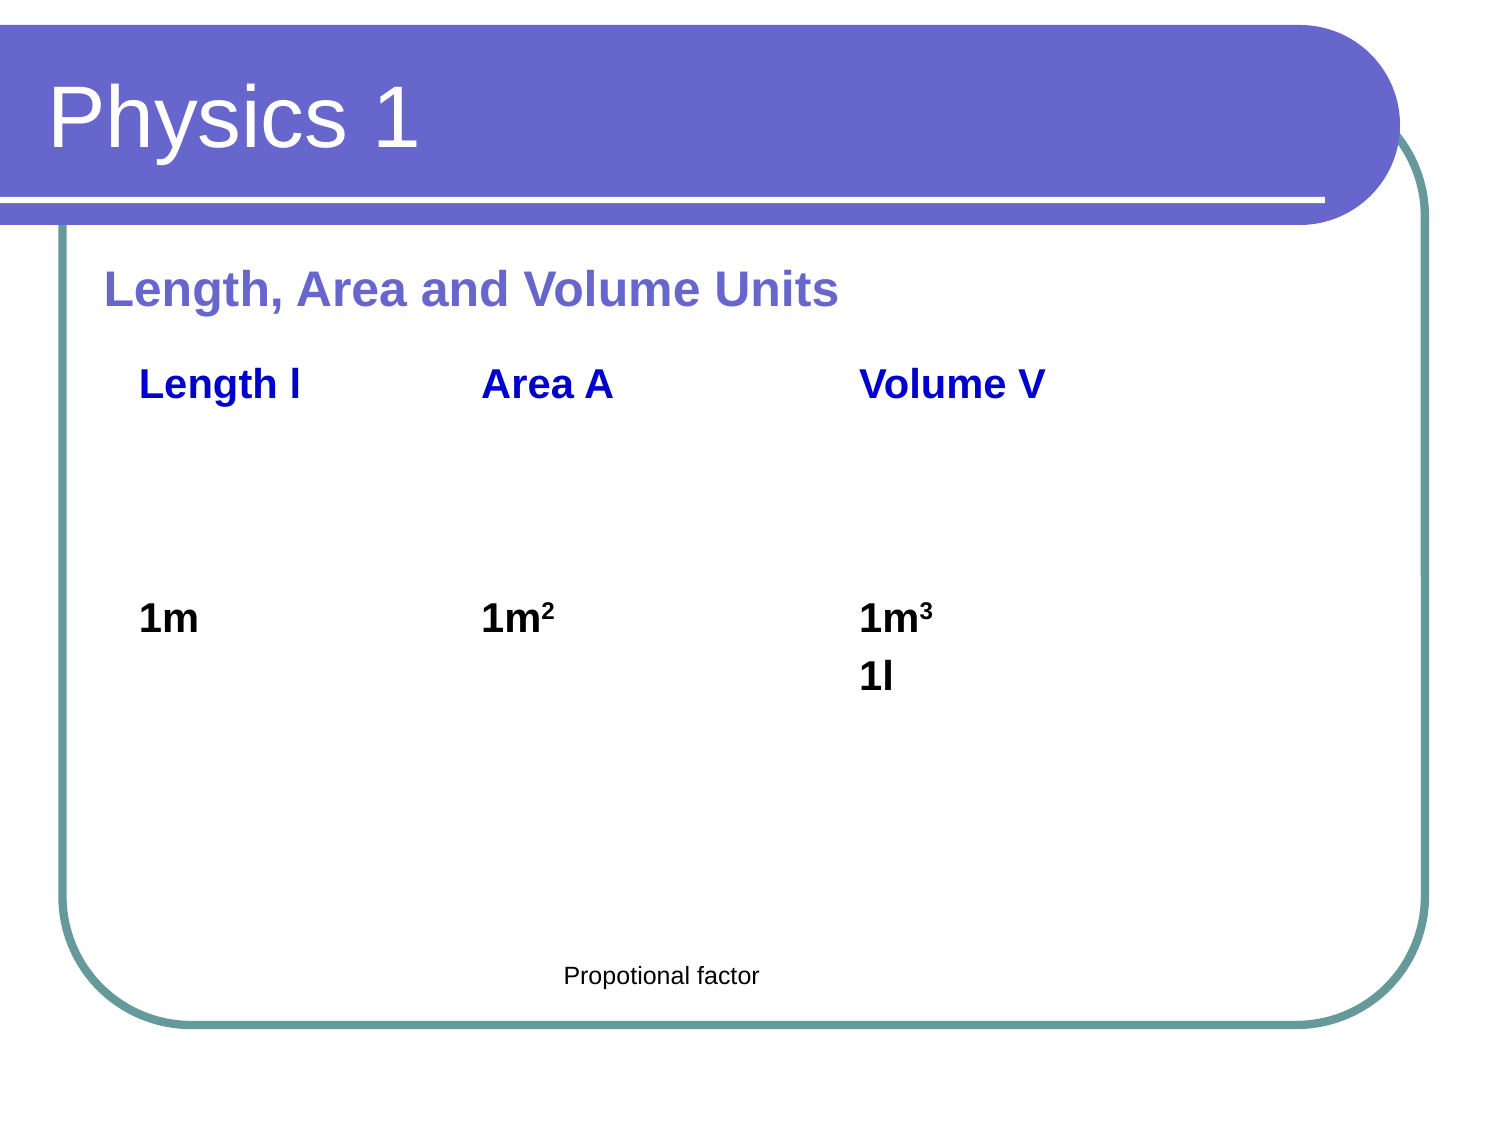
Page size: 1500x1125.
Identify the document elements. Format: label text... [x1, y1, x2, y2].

list Length, Area and Volume Units [88, 255, 1389, 327]
text_box Volume V 1m3 1l [844, 349, 1258, 707]
title Physics 1 [32, 37, 1347, 188]
text_box Area A 1m2 [466, 349, 809, 707]
text_box Length l 1m [123, 349, 372, 824]
text_box Propotional factor [548, 952, 809, 998]
